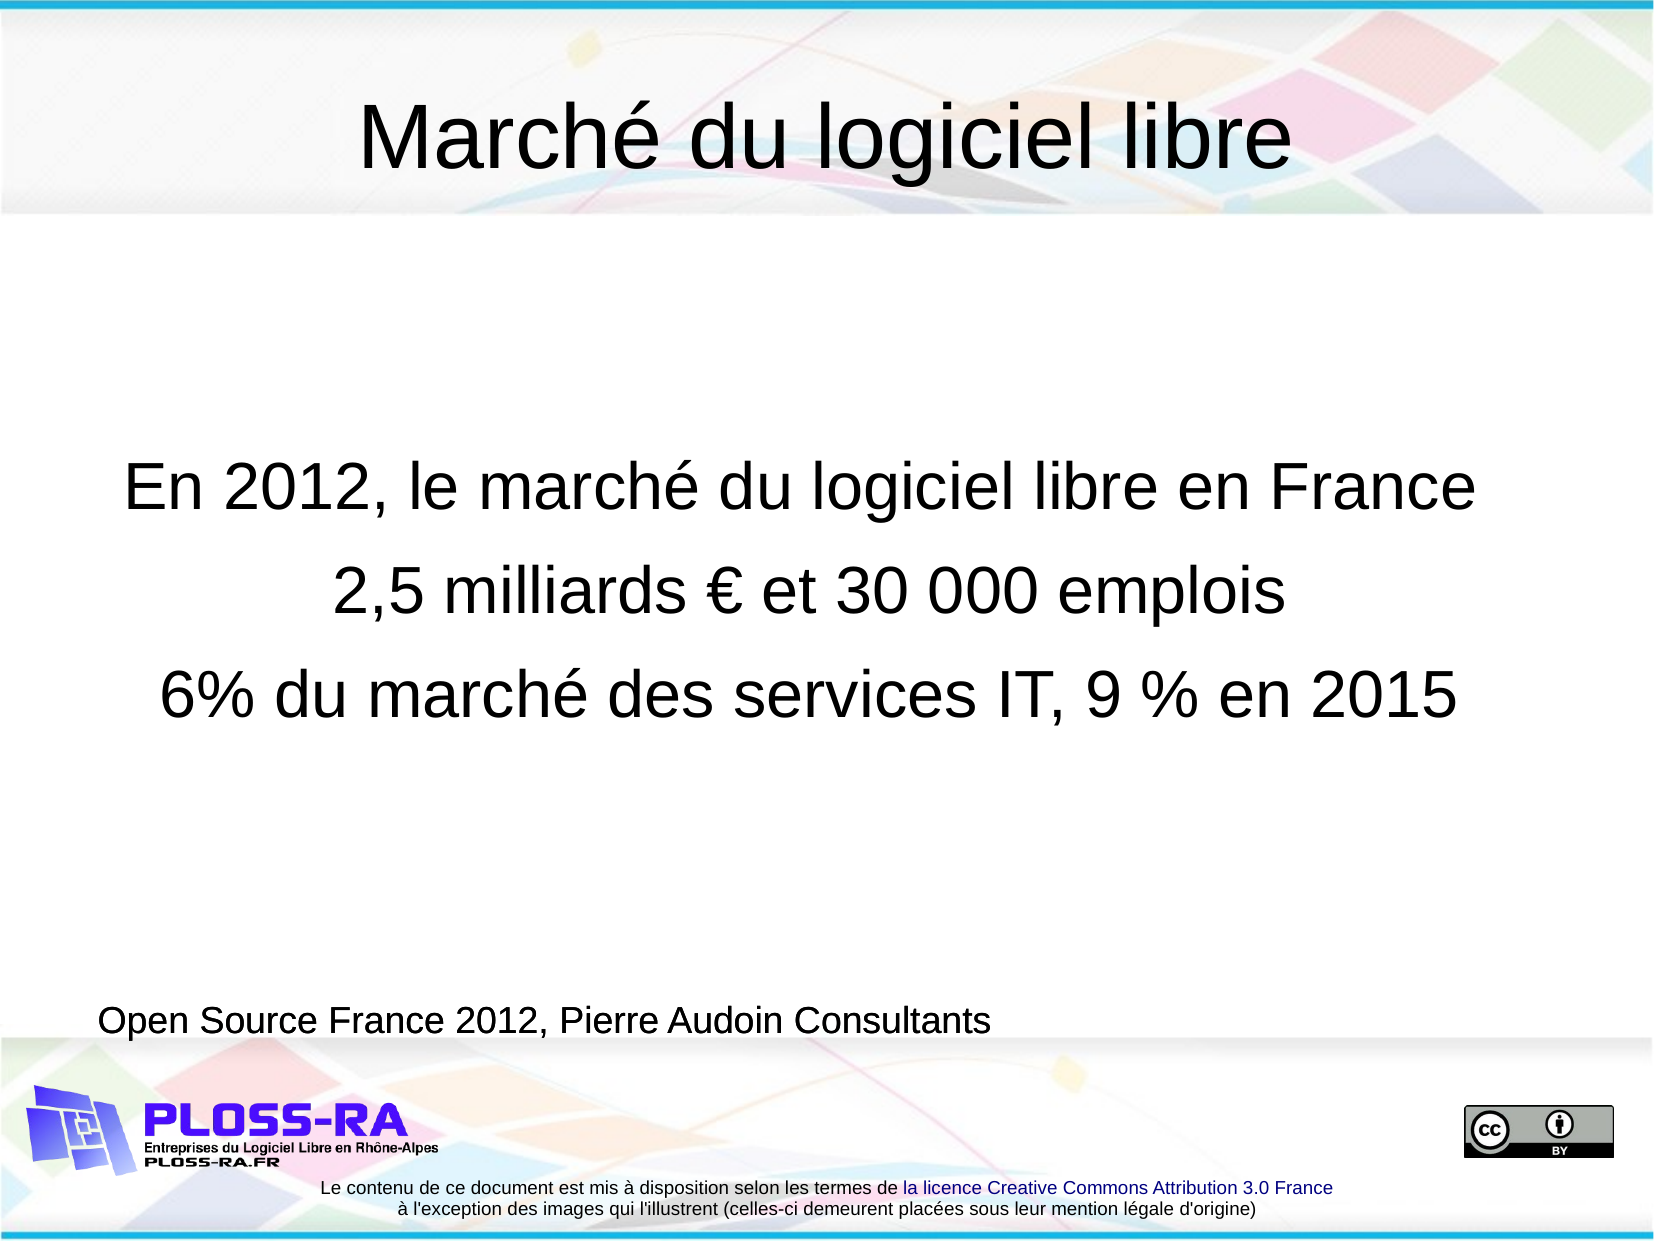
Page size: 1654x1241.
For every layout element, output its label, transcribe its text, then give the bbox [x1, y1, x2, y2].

picture [0, 1024, 1654, 1241]
title Marché du logiciel libre [82, 49, 1571, 225]
text_box Open Source France 2012, Pierre Audoin Consultants [82, 992, 1205, 1049]
picture [0, 0, 1654, 216]
list En 2012, le marché du logiciel libre en France 2,5 milliards € et 30 000 emplois 6% du marché des services IT, 9 % en 2015 [82, 448, 1538, 969]
